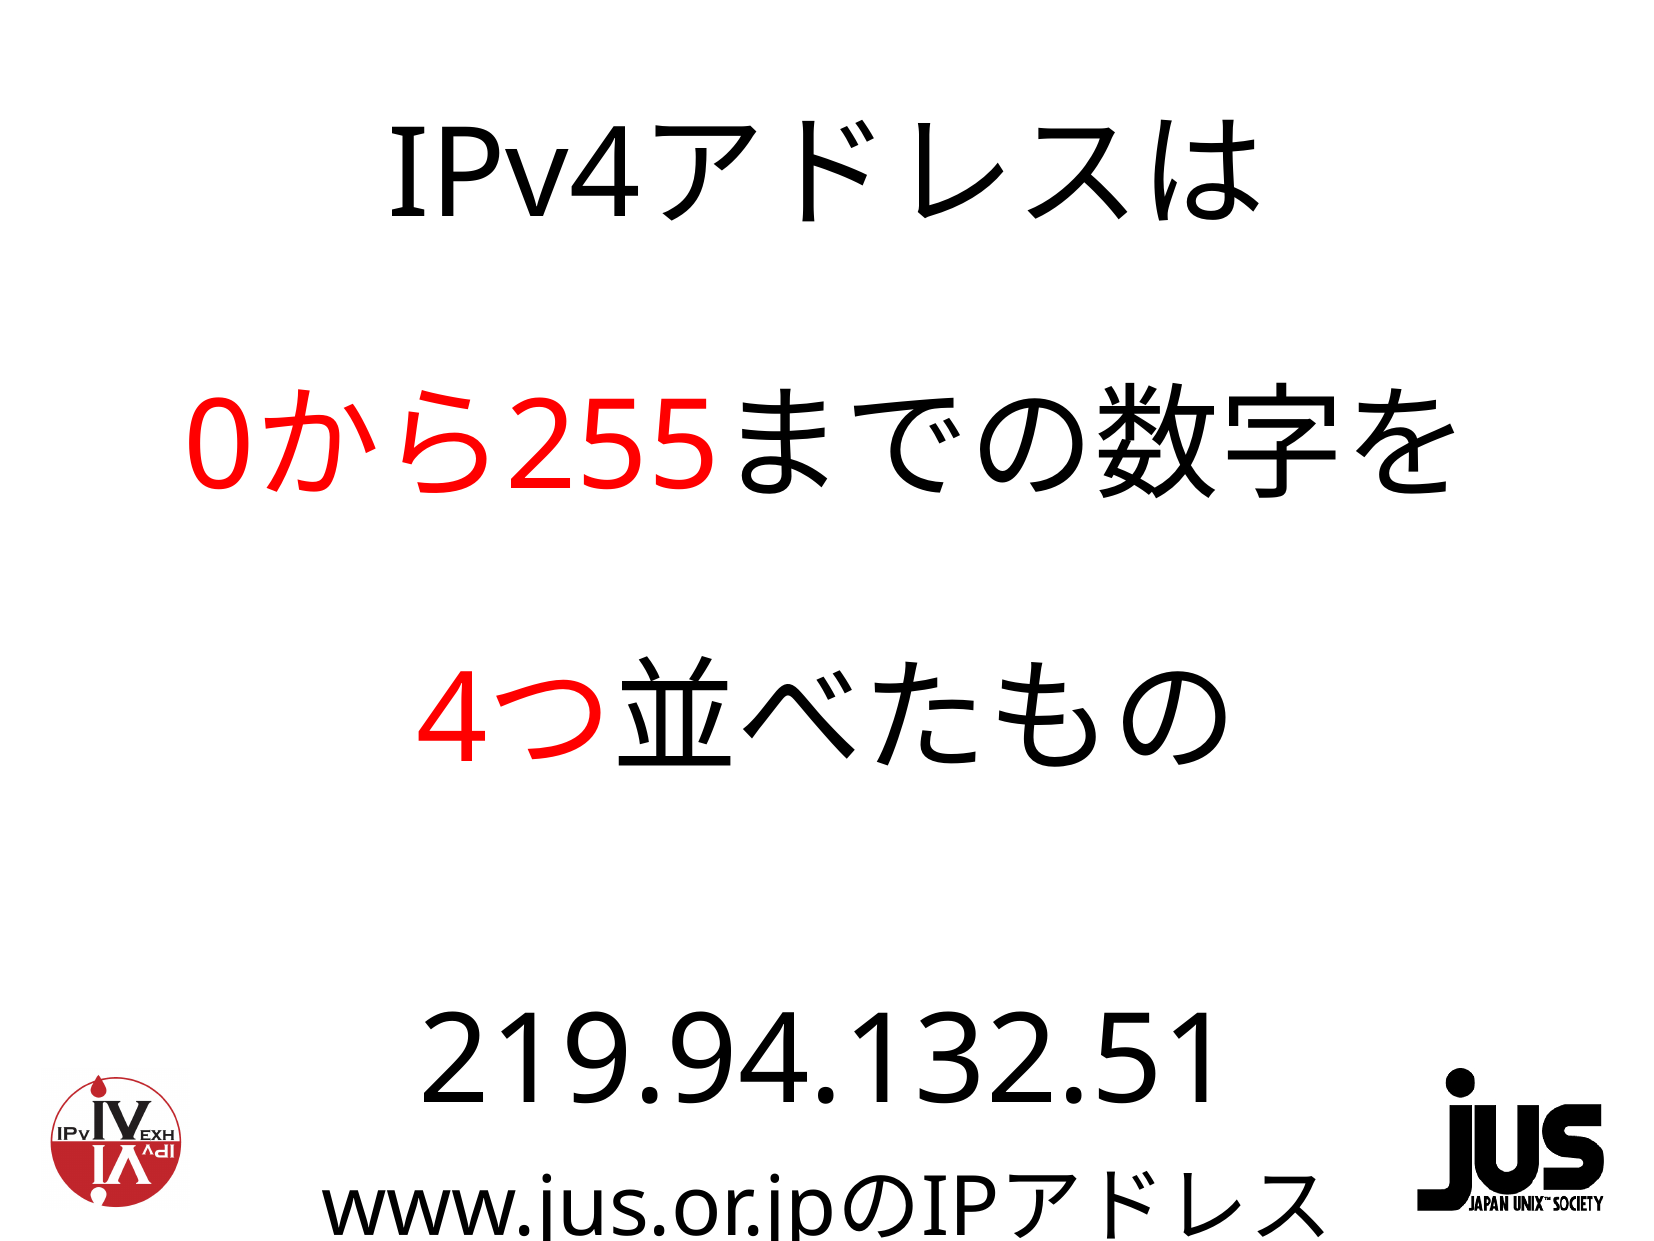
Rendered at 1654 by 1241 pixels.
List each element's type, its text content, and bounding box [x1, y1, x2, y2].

picture [41, 1068, 190, 1210]
subtitle IPv4アドレスは 0から255までの数字を 4つ並べたもの 219.94.132.51 www.jus.or.jpのIPアドレス [82, 97, 1571, 1143]
picture [1417, 1068, 1604, 1211]
